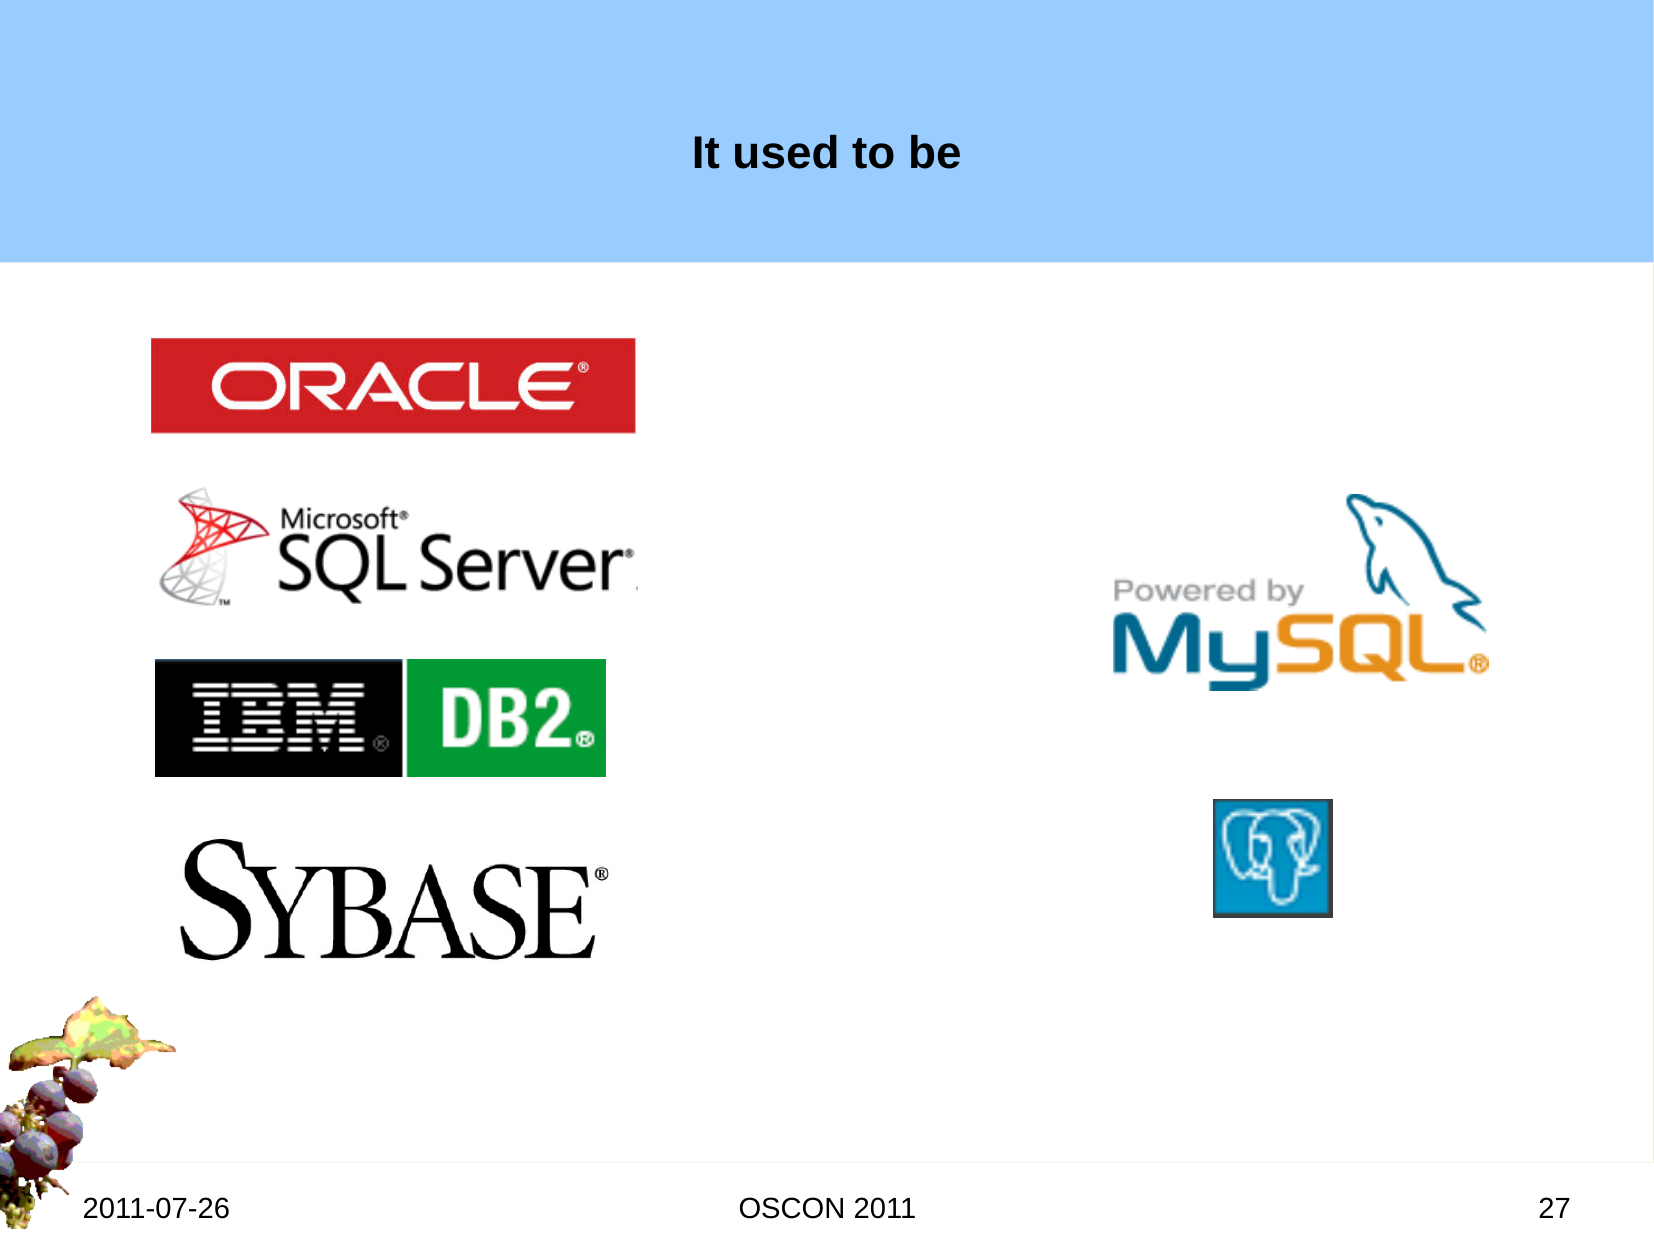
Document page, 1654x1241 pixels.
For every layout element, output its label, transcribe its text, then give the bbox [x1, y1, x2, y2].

picture [155, 659, 606, 777]
picture [150, 819, 638, 990]
picture [1213, 799, 1333, 918]
picture [150, 337, 638, 435]
picture [1113, 494, 1489, 691]
text_box [0, 262, 1654, 1163]
picture [0, 991, 189, 1229]
picture [150, 473, 638, 623]
title It used to be [82, 49, 1571, 257]
